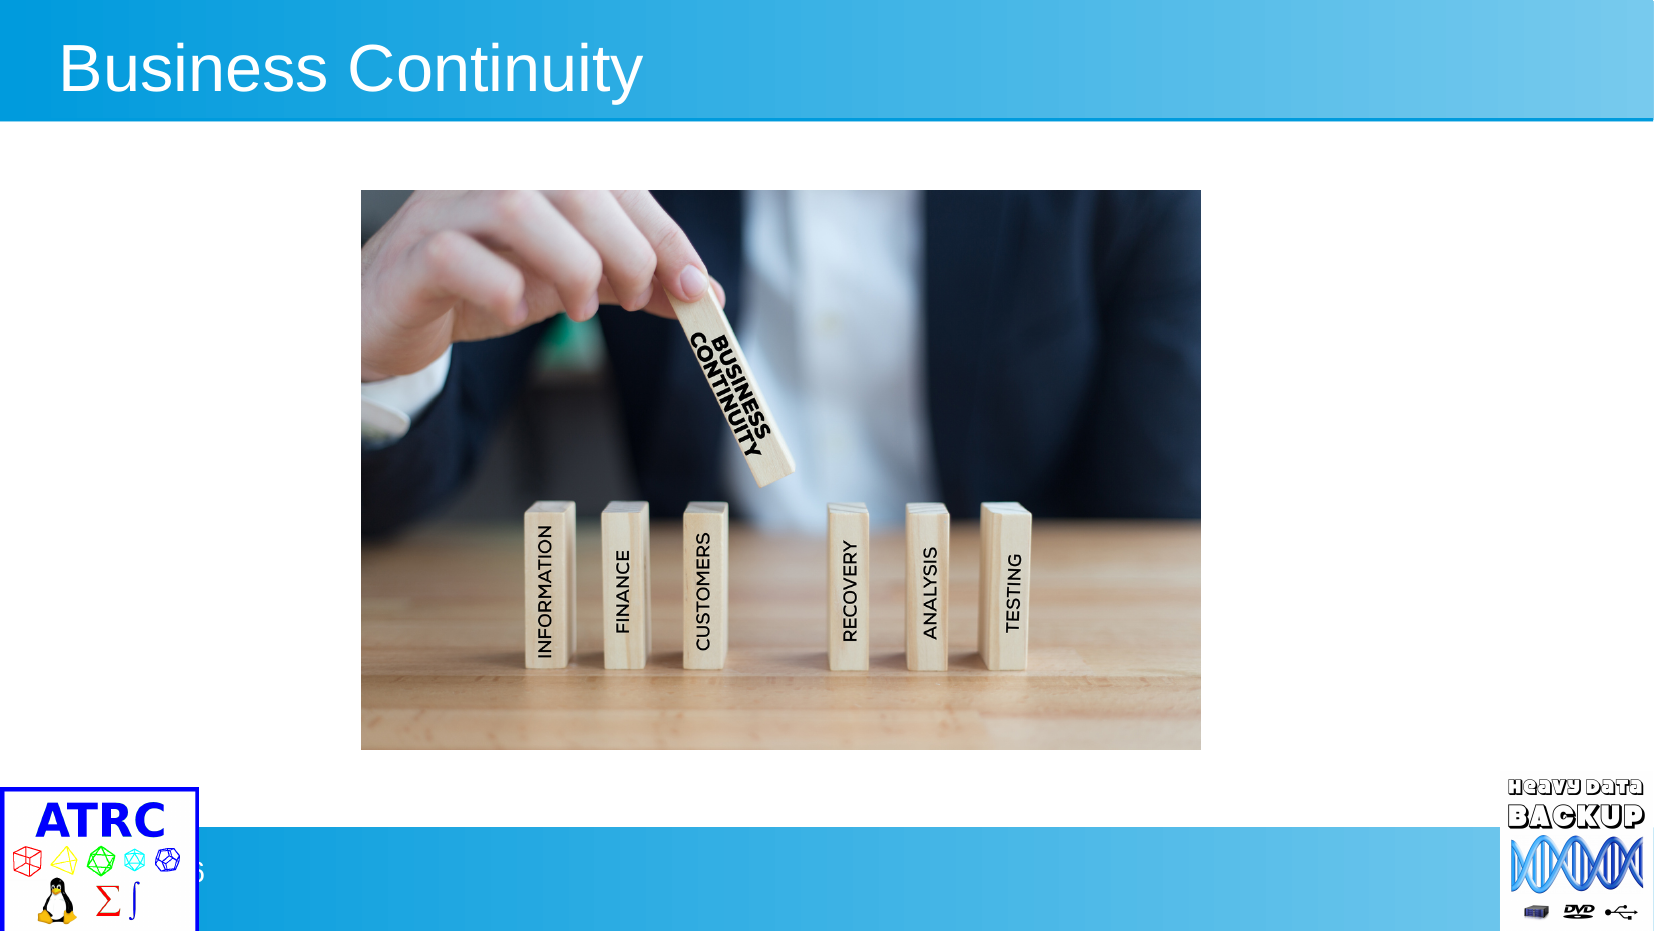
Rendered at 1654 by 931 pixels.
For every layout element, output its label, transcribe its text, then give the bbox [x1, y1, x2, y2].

picture [0, 787, 199, 931]
title Business Continuity [59, 29, 1595, 108]
picture [1500, 771, 1654, 931]
picture [361, 190, 1201, 751]
